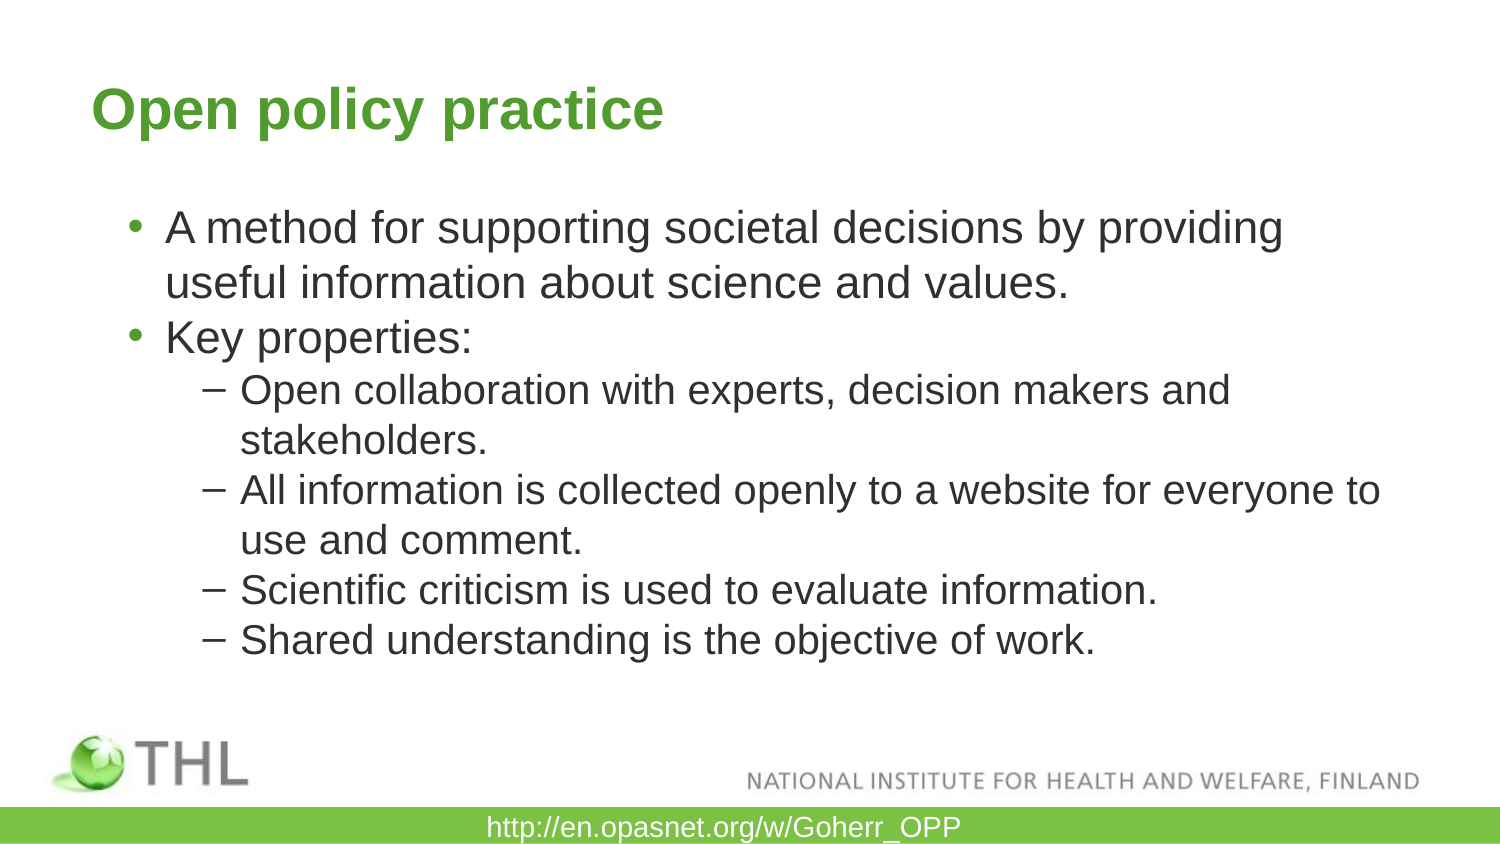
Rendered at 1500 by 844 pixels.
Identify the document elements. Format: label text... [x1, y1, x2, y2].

picture [24, 719, 275, 803]
title Open policy practice [76, 32, 1424, 156]
picture [715, 763, 1465, 801]
list A method for supporting societal decisions by providing useful information about science and values. Key properties: Open collaboration with experts, decision makers and stakeholders. All information is collected openly to a website for everyone to use and comment. Scientific criticism is used to evaluate information. Shared understanding is the objective of work. [75, 182, 1424, 724]
